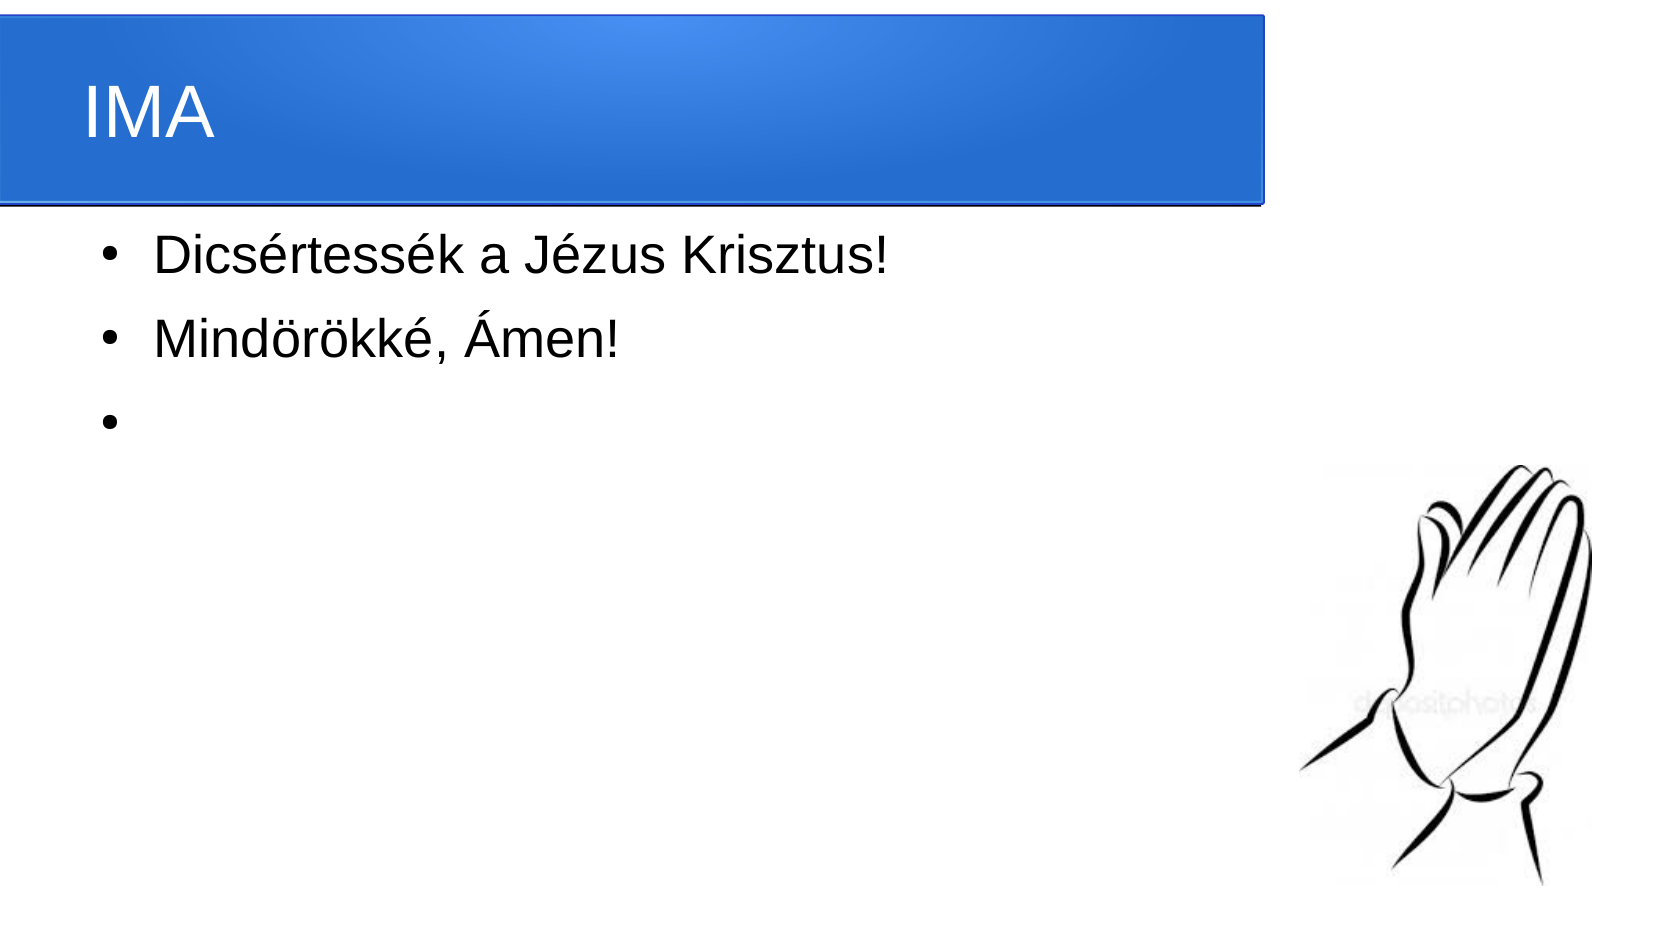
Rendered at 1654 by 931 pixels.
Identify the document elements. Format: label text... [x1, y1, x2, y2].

title IMA [82, 35, 1235, 189]
picture [1299, 465, 1592, 886]
list Dicsértessék a Jézus Krisztus! Mindörökké, Ámen! [82, 224, 1571, 764]
